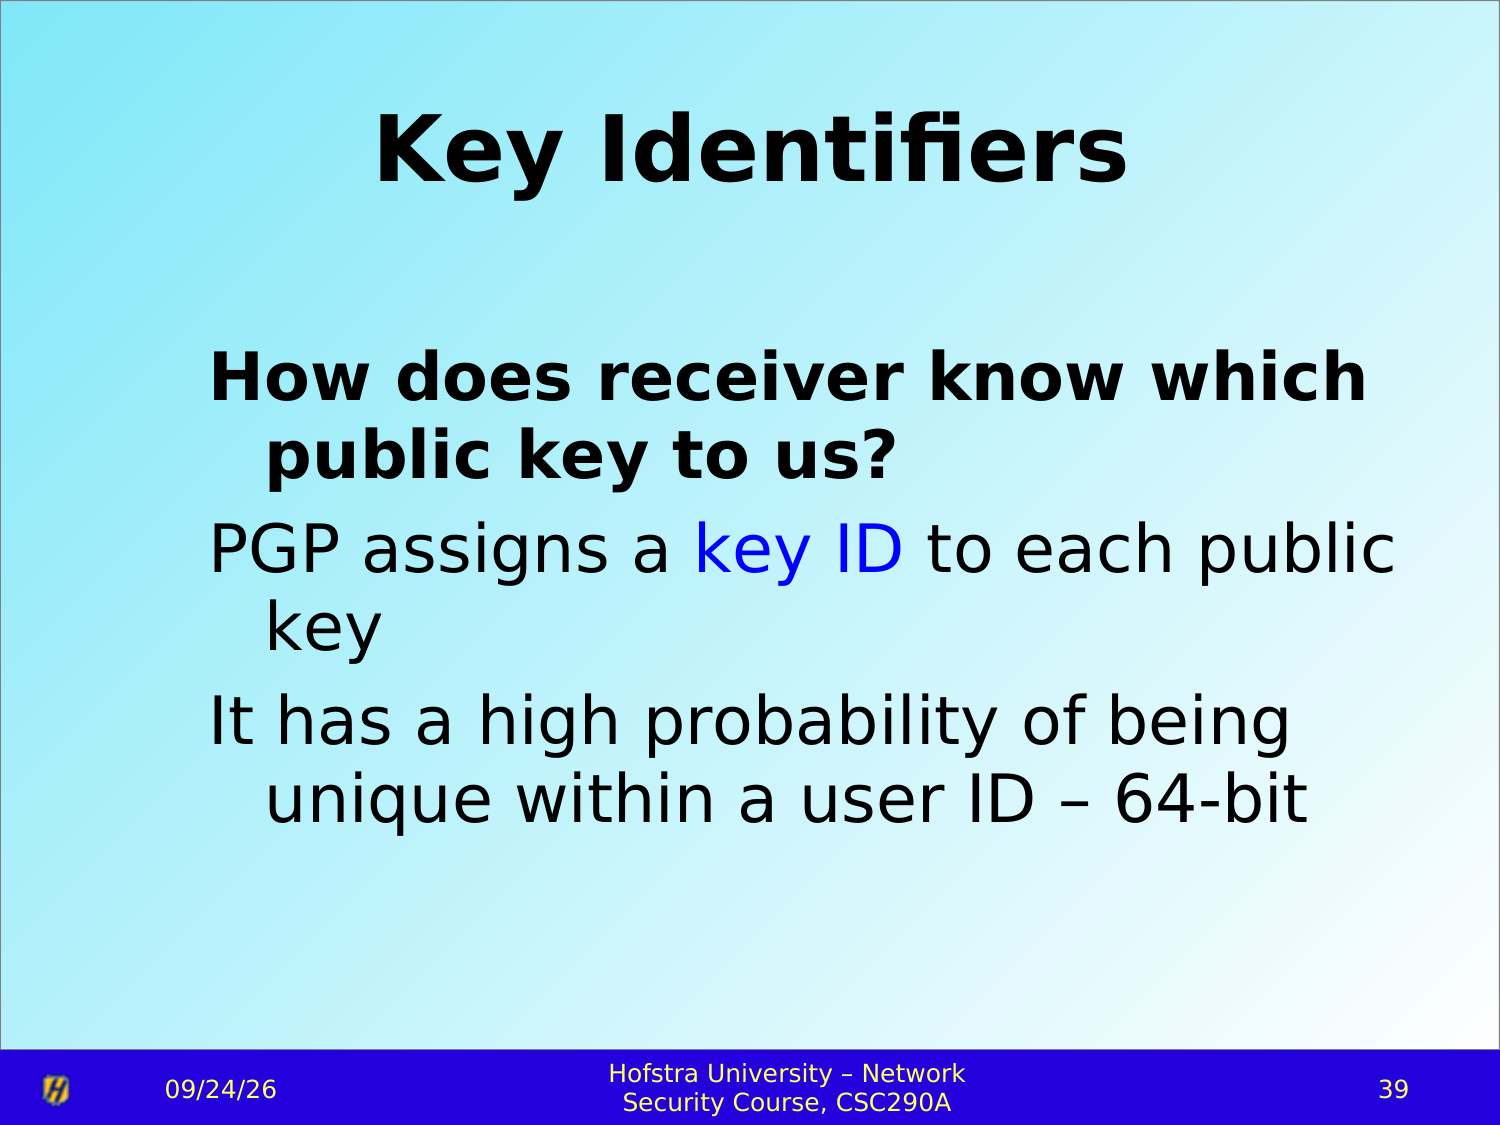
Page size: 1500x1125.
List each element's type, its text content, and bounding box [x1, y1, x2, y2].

title Key Identifiers [112, 85, 1391, 212]
picture [37, 1072, 76, 1110]
list How does receiver know which public key to us? PGP assigns a key ID to each public key It has a high probability of being unique within a user ID – 64-bit [193, 330, 1469, 1007]
